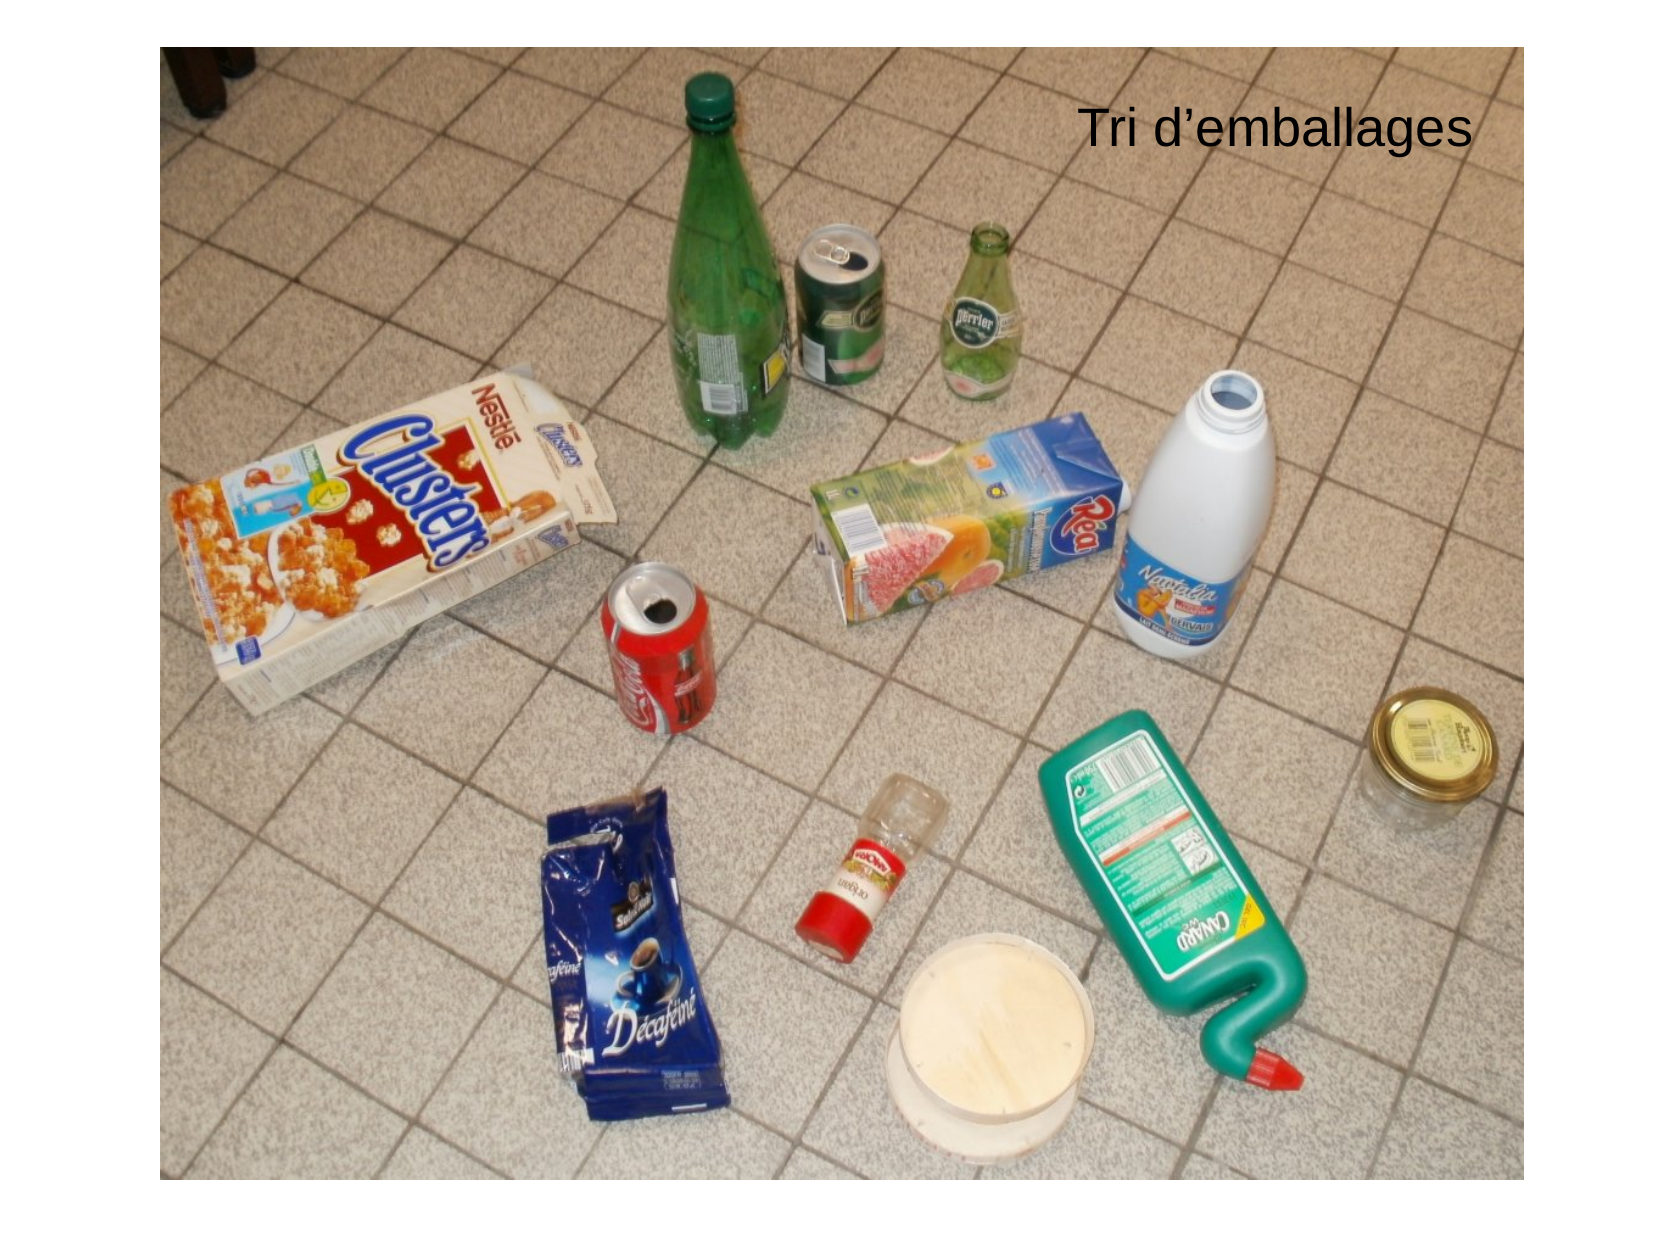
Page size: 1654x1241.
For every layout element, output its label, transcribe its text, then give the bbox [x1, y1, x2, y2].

picture [160, 47, 1524, 1180]
text_box Tri d’emballages [1062, 90, 1607, 166]
